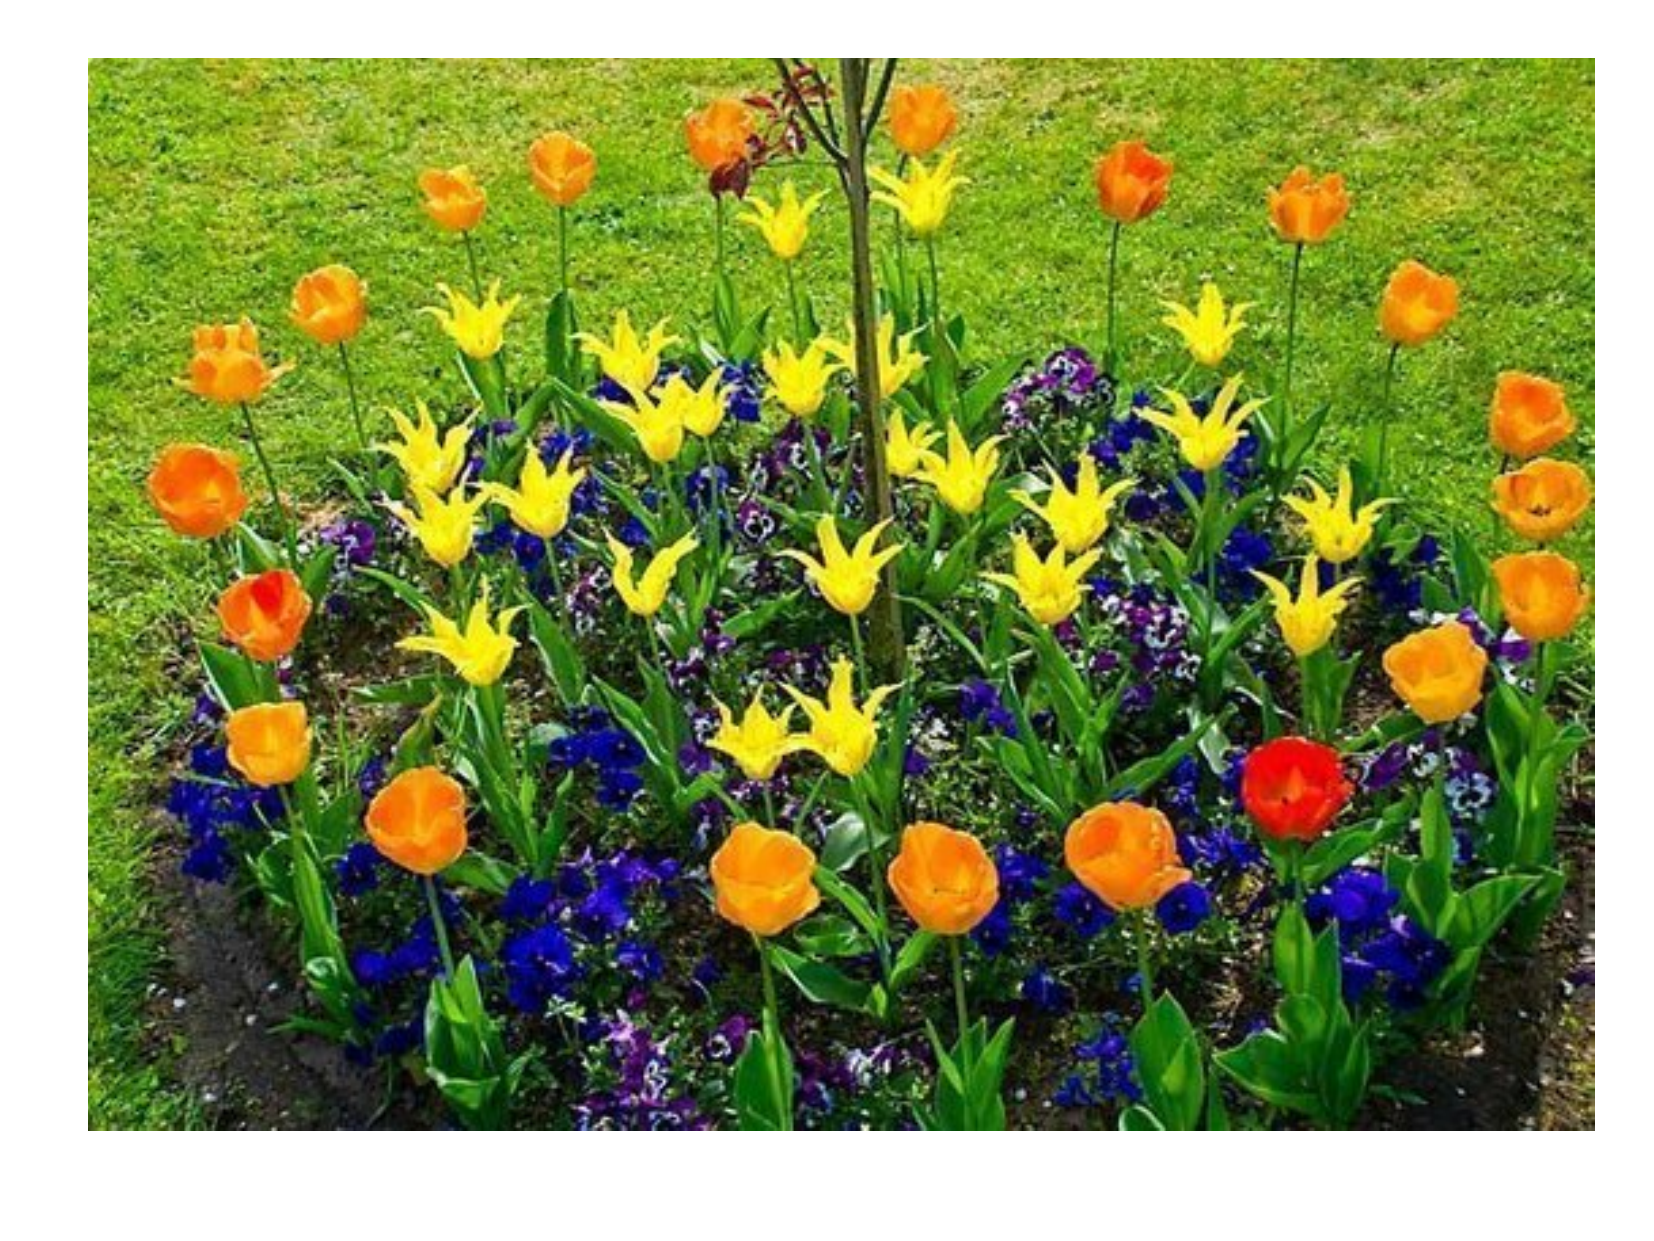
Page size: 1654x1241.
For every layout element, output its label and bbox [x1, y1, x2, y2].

picture [88, 58, 1595, 1131]
